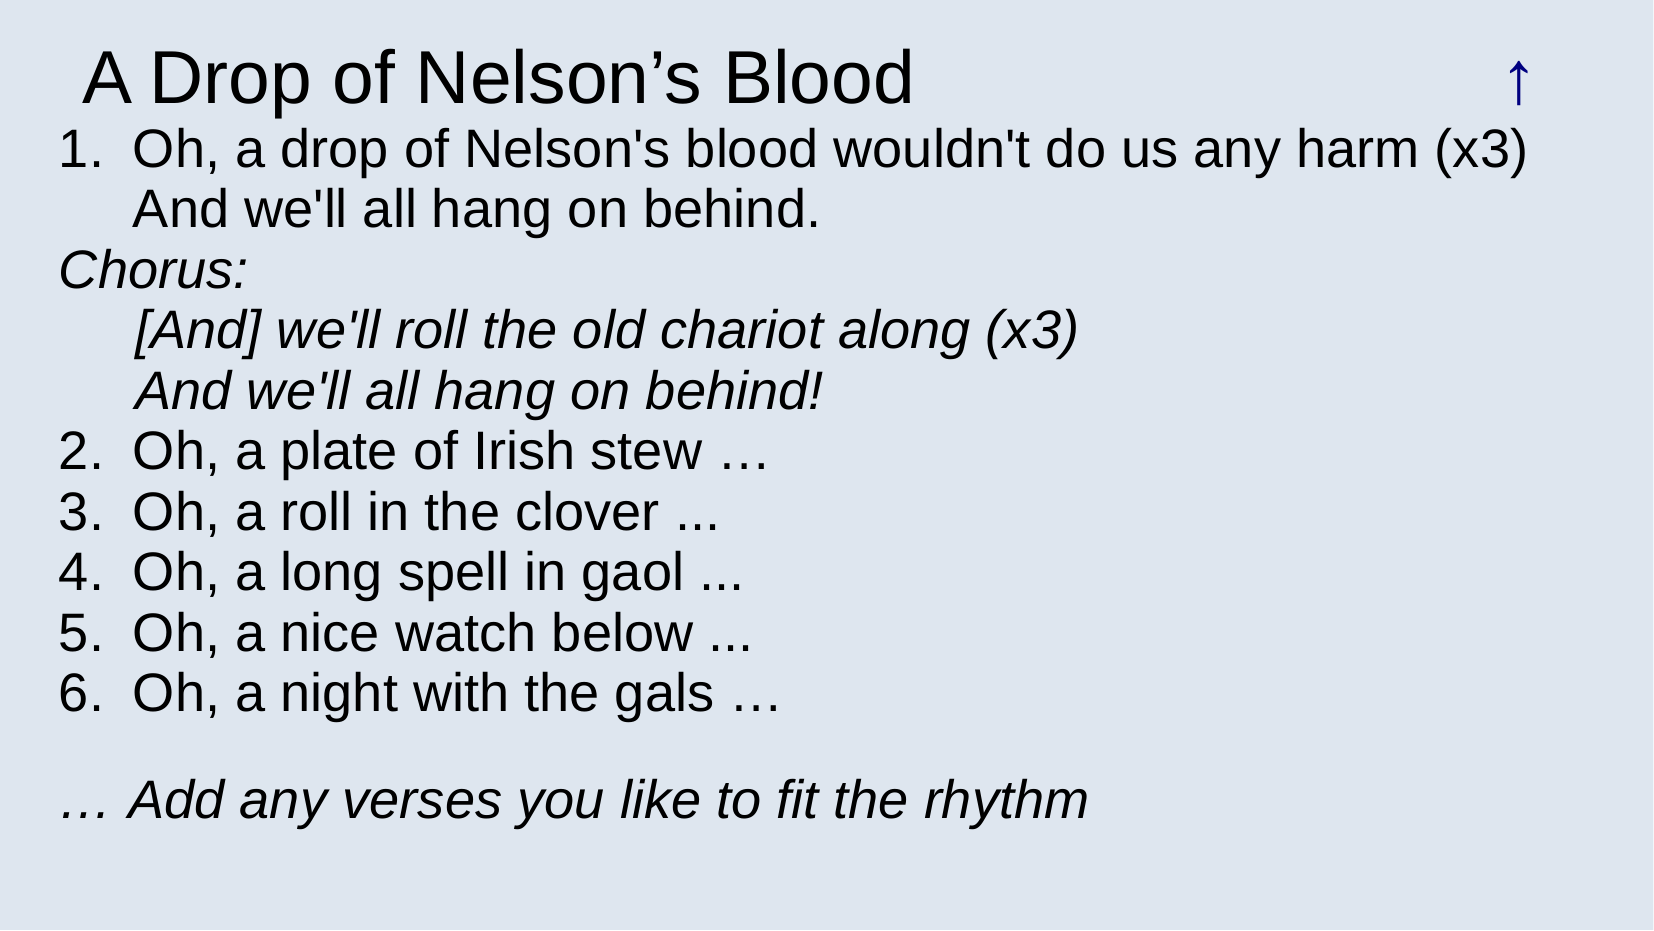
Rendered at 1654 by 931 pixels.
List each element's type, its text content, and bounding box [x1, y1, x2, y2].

subtitle 1. Oh, a drop of Nelson's blood wouldn't do us any harm (x3) And we'll all hang on behind. Chorus: [And] we'll roll the old chariot along (x3) And we'll all hang on behind! 2. Oh, a plate of Irish stew … 3. Oh, a roll in the clover ... 4. Oh, a long spell in gaol ... 5. Oh, a nice watch below ... 6. Oh, a night with the gals … … Add any verses you like to fit the rhythm [59, 118, 1625, 887]
title A Drop of Nelson’s Blood ↑ [82, 35, 1571, 118]
